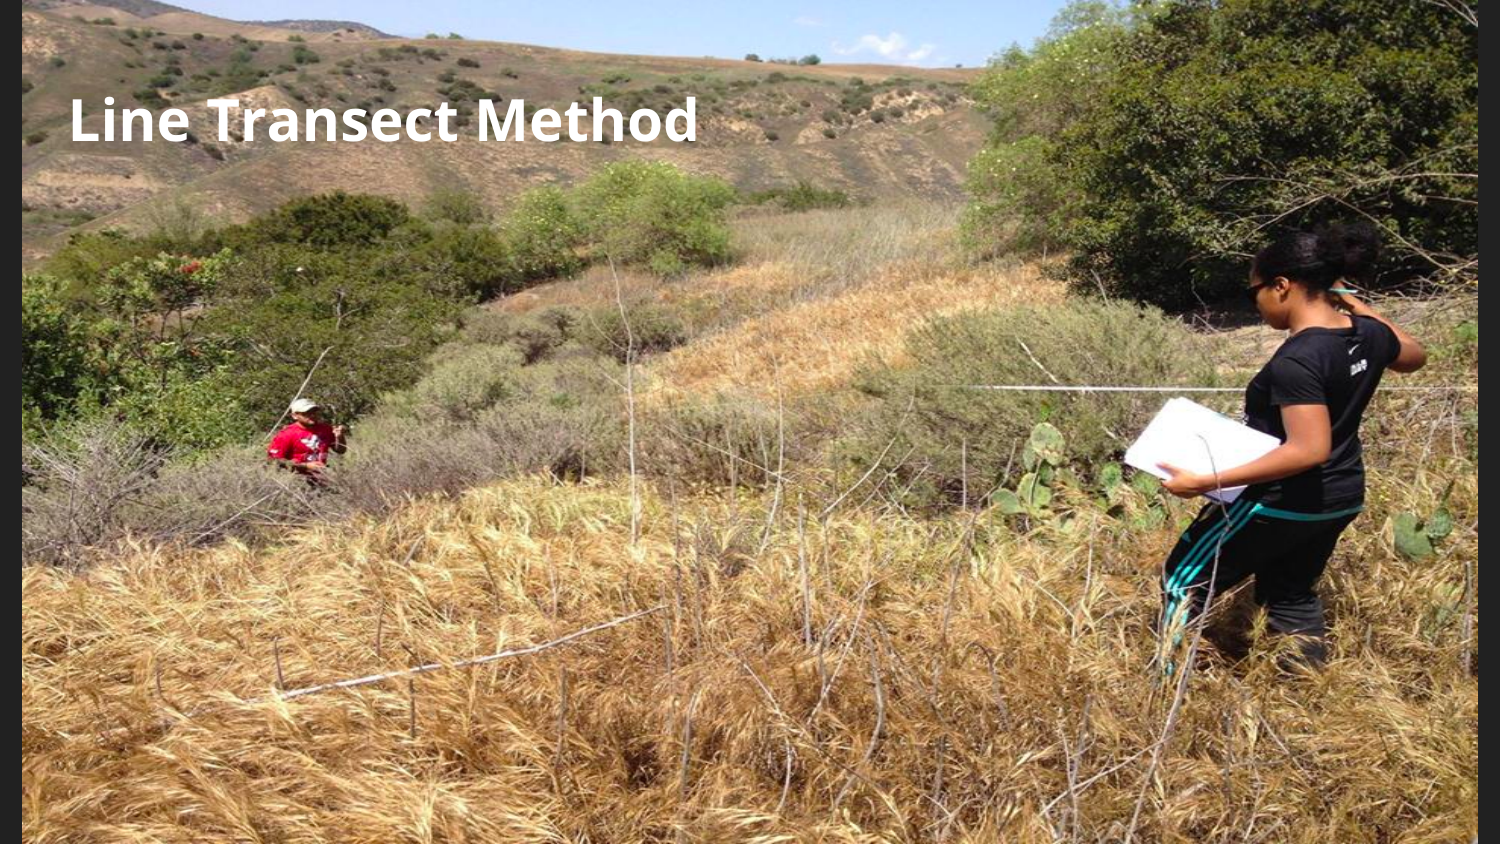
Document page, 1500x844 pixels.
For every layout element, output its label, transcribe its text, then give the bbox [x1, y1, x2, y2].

picture [22, 0, 1478, 844]
text_box Line Transect Method [52, 68, 1444, 232]
